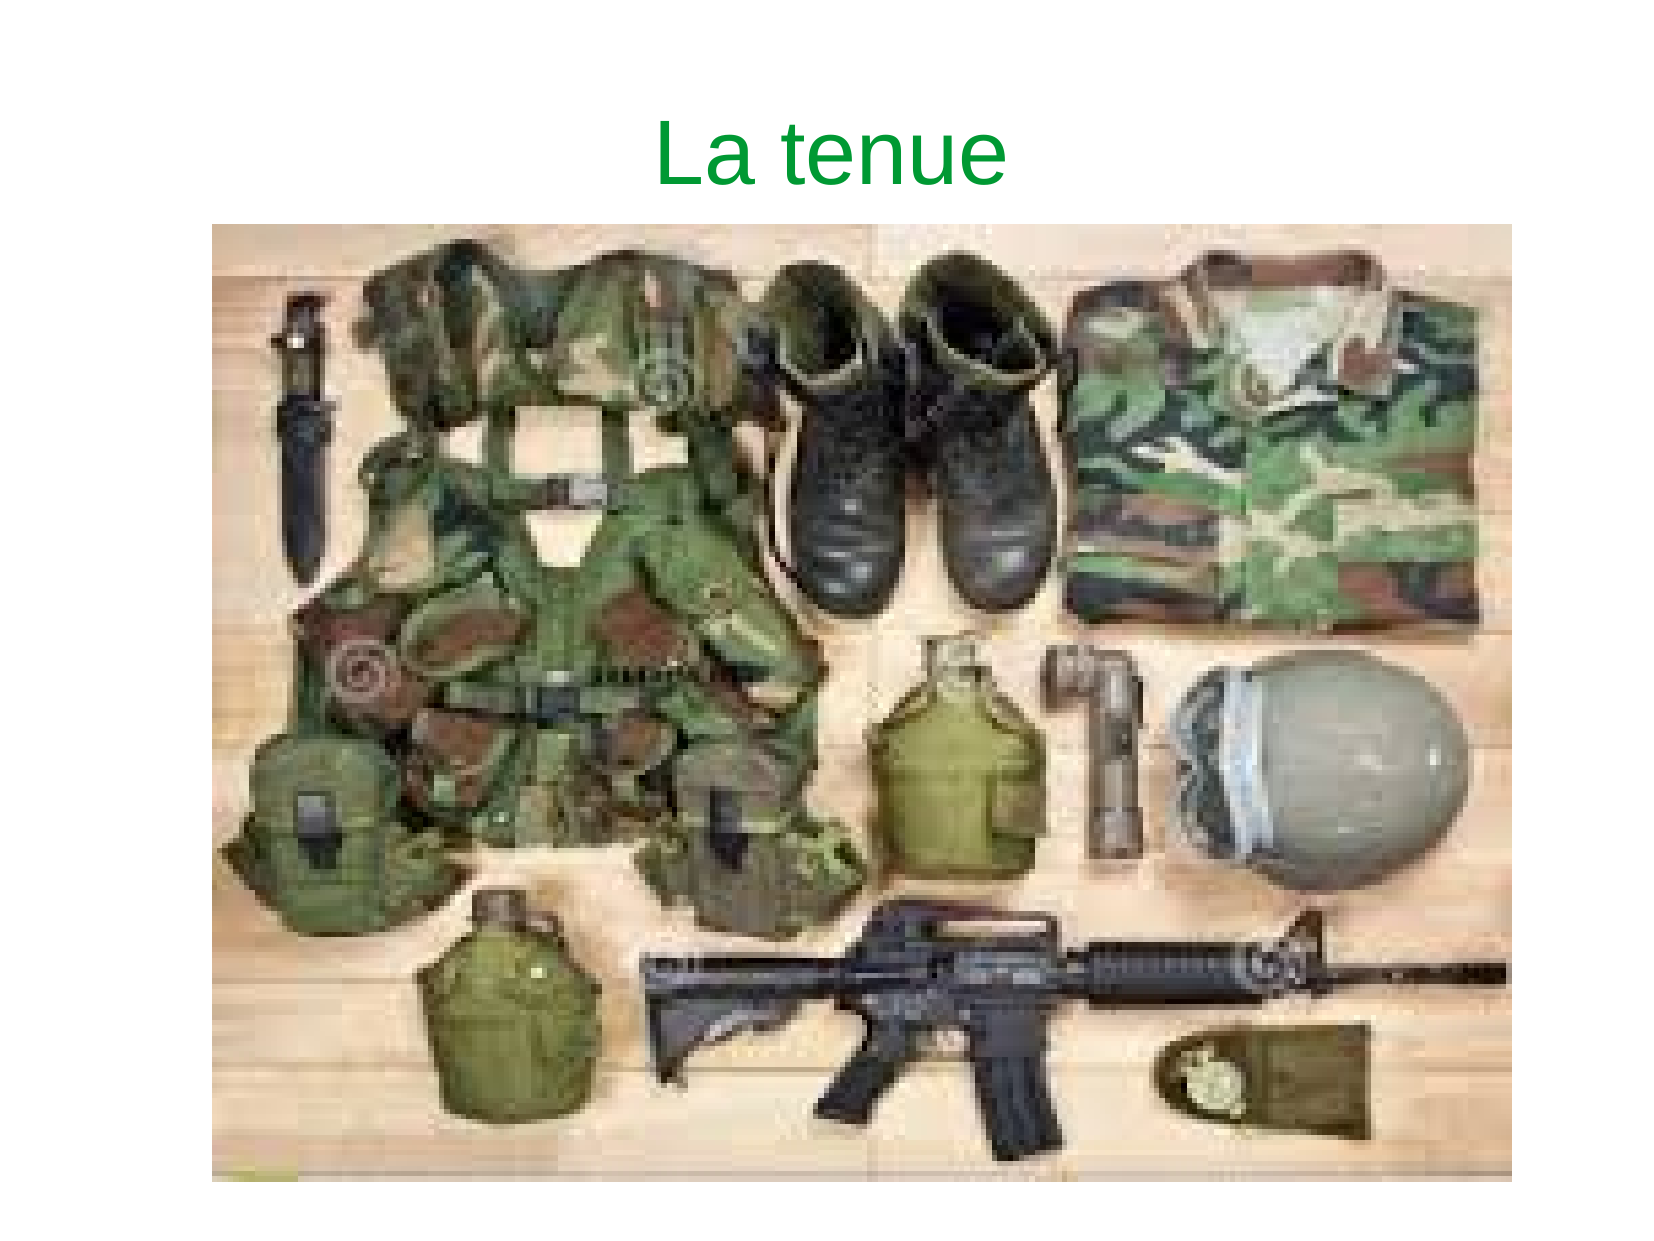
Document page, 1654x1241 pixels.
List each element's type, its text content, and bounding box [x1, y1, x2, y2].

title La tenue [82, 49, 1571, 257]
picture [212, 224, 1512, 1182]
